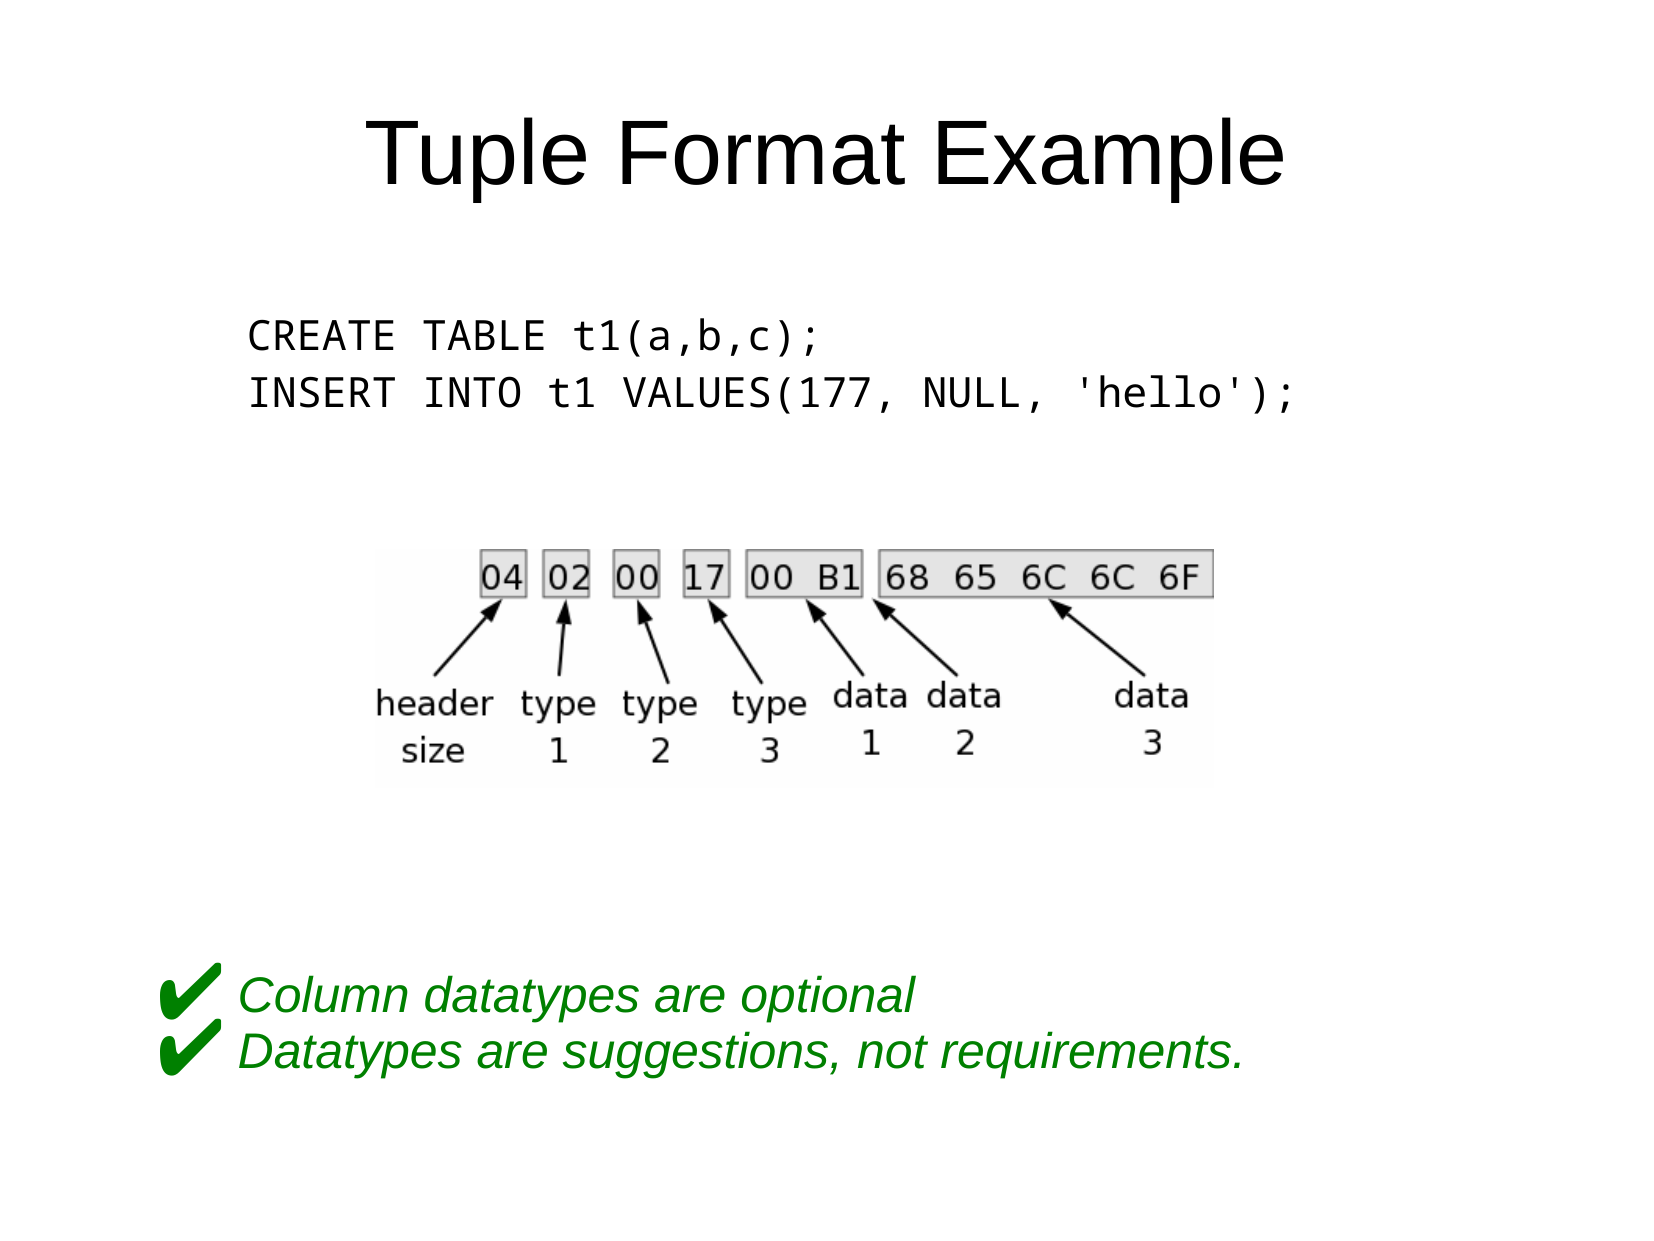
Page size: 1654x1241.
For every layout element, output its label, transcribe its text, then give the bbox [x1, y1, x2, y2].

text_box Column datatypes are optional Datatypes are suggestions, not requirements. [143, 960, 1546, 1090]
text_box CREATE TABLE t1(a,b,c); INSERT INTO t1 VALUES(177, NULL, 'hello'); [182, 298, 1082, 410]
title Tuple Format Example [82, 49, 1571, 257]
picture [375, 549, 1214, 788]
